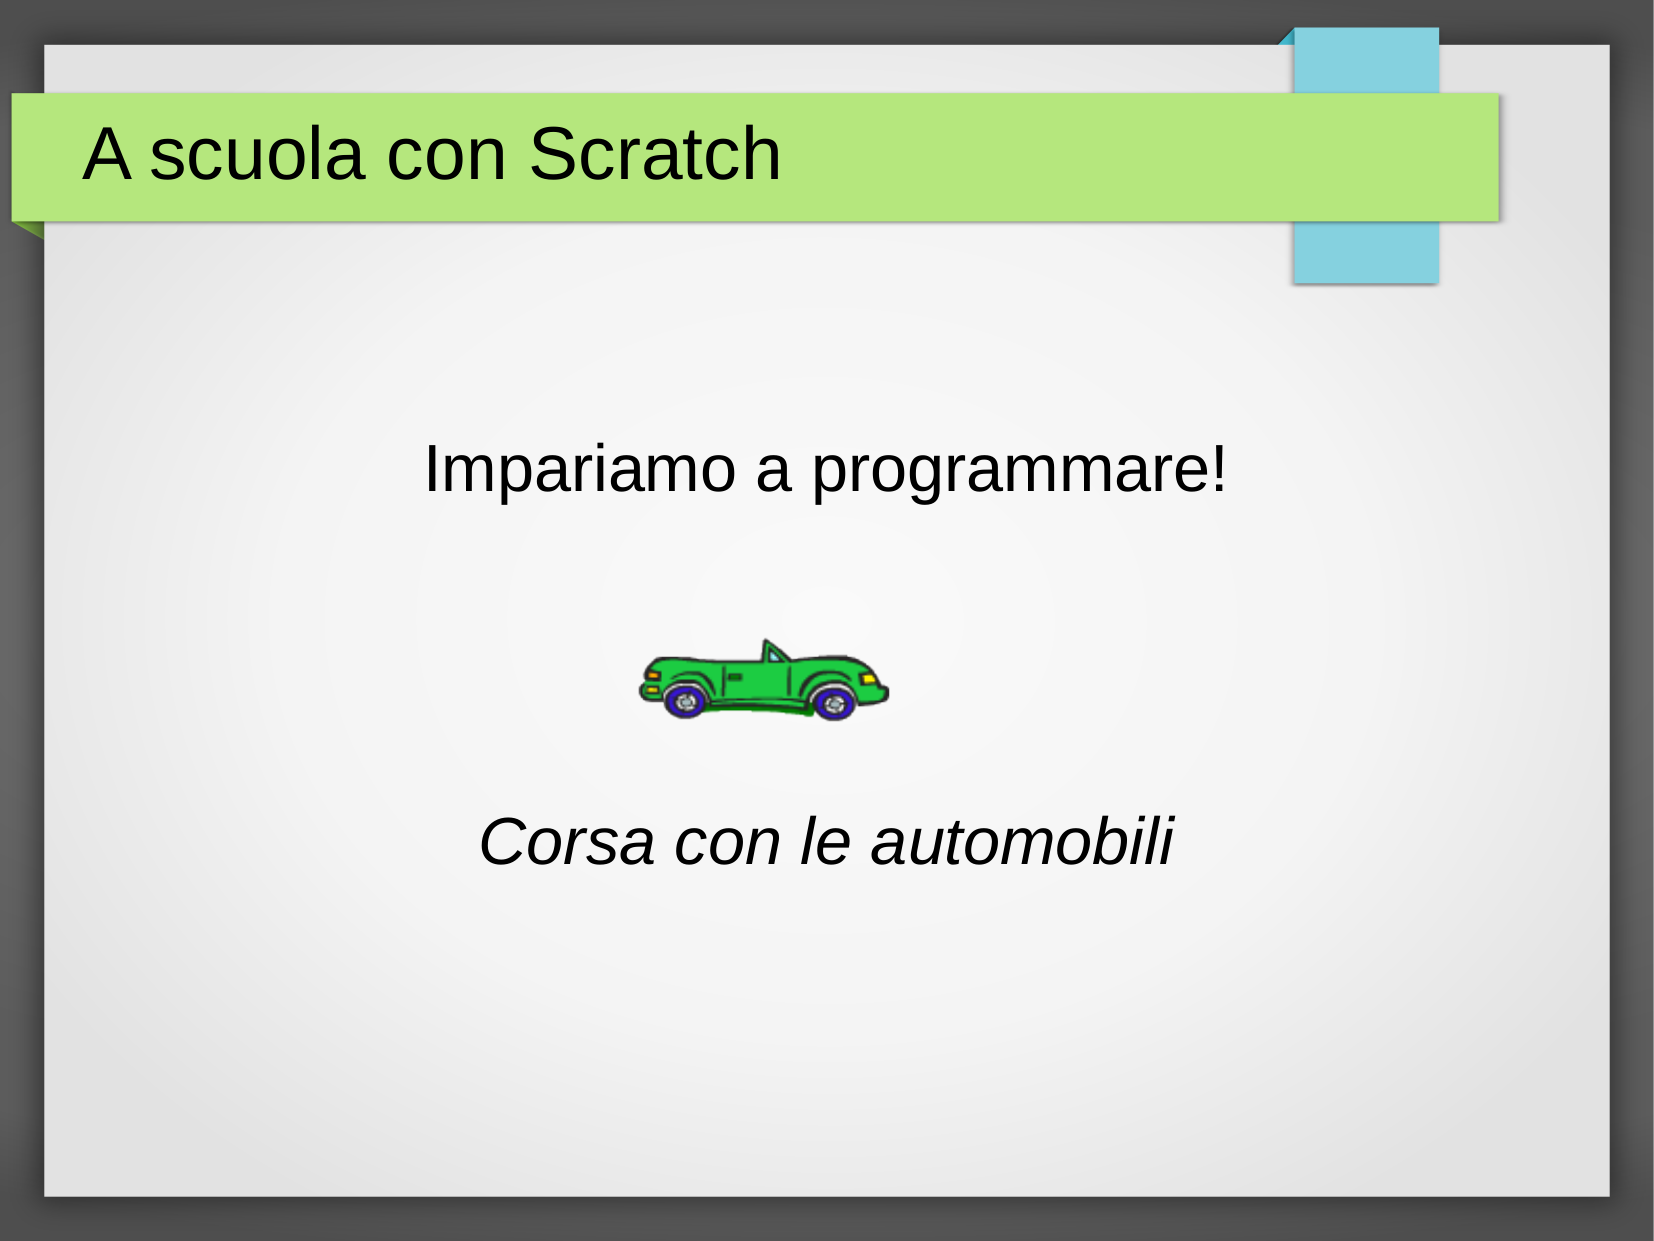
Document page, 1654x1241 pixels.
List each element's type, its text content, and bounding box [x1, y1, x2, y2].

picture [0, 0, 1654, 1241]
subtitle Impariamo a programmare! Corsa con le automobili [82, 295, 1571, 1015]
title A scuola con Scratch [82, 94, 1264, 213]
